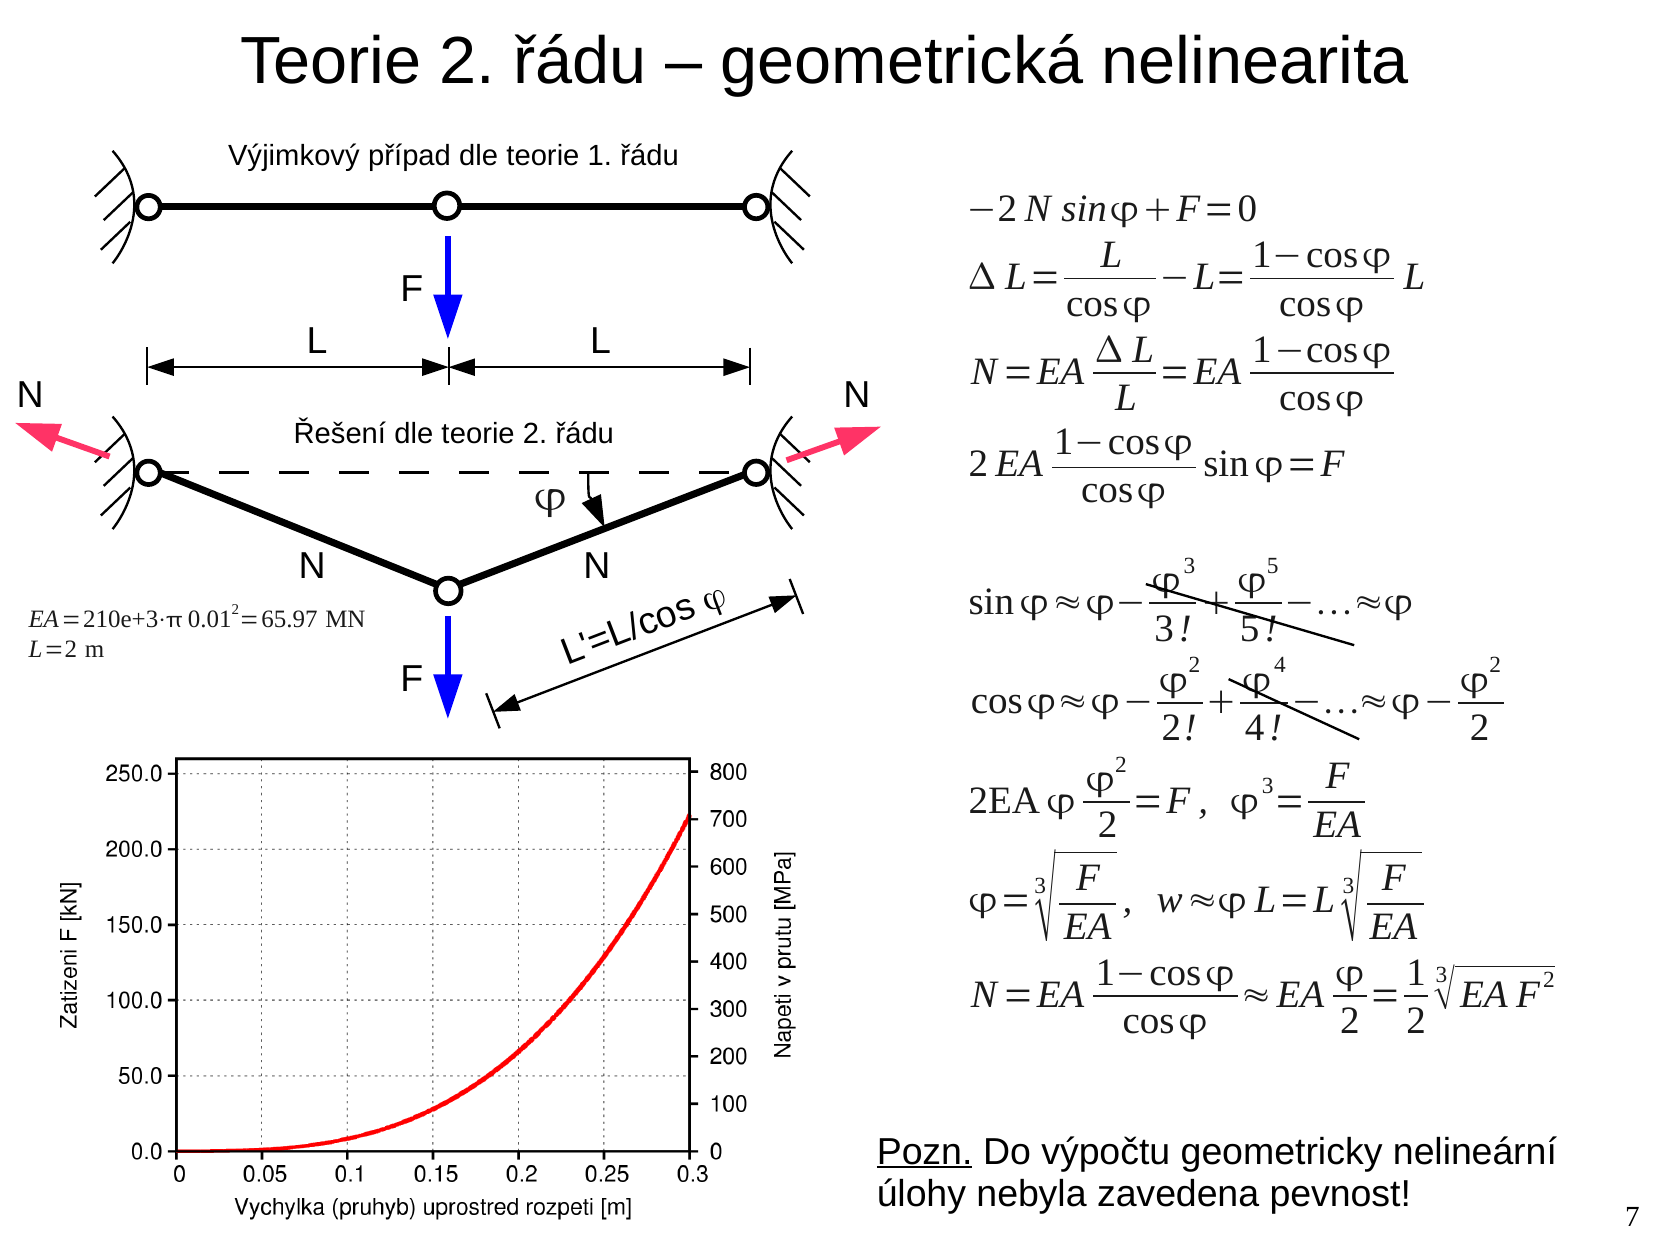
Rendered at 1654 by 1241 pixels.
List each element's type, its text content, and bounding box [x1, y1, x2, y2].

text_box L [575, 311, 626, 374]
text_box Pozn. Do výpočtu geometricky nelineární úlohy nebyla zavedena pevnost! [862, 1122, 1601, 1231]
chart [953, 553, 1565, 1088]
text_box F [385, 259, 439, 322]
text_box F [385, 649, 439, 711]
text_box N [1, 366, 59, 428]
chart [953, 187, 1435, 513]
text_box [744, 461, 768, 485]
text_box L [291, 311, 343, 374]
text_box [136, 461, 161, 485]
text_box N [828, 366, 886, 428]
text_box [136, 195, 161, 219]
text_box L'=L/cos j [538, 559, 751, 693]
picture [23, 731, 827, 1224]
text_box Řešení dle teorie 2. řádu [171, 409, 737, 461]
text_box [744, 195, 768, 219]
title Teorie 2. řádu – geometrická nelinearita [37, 8, 1613, 113]
chart [17, 602, 373, 663]
text_box [434, 192, 460, 219]
text_box Výjimkový případ dle teorie 1. řádu [171, 131, 737, 184]
text_box [435, 578, 462, 604]
chart [517, 472, 580, 521]
text_box N [283, 537, 341, 599]
text_box N [568, 537, 626, 599]
